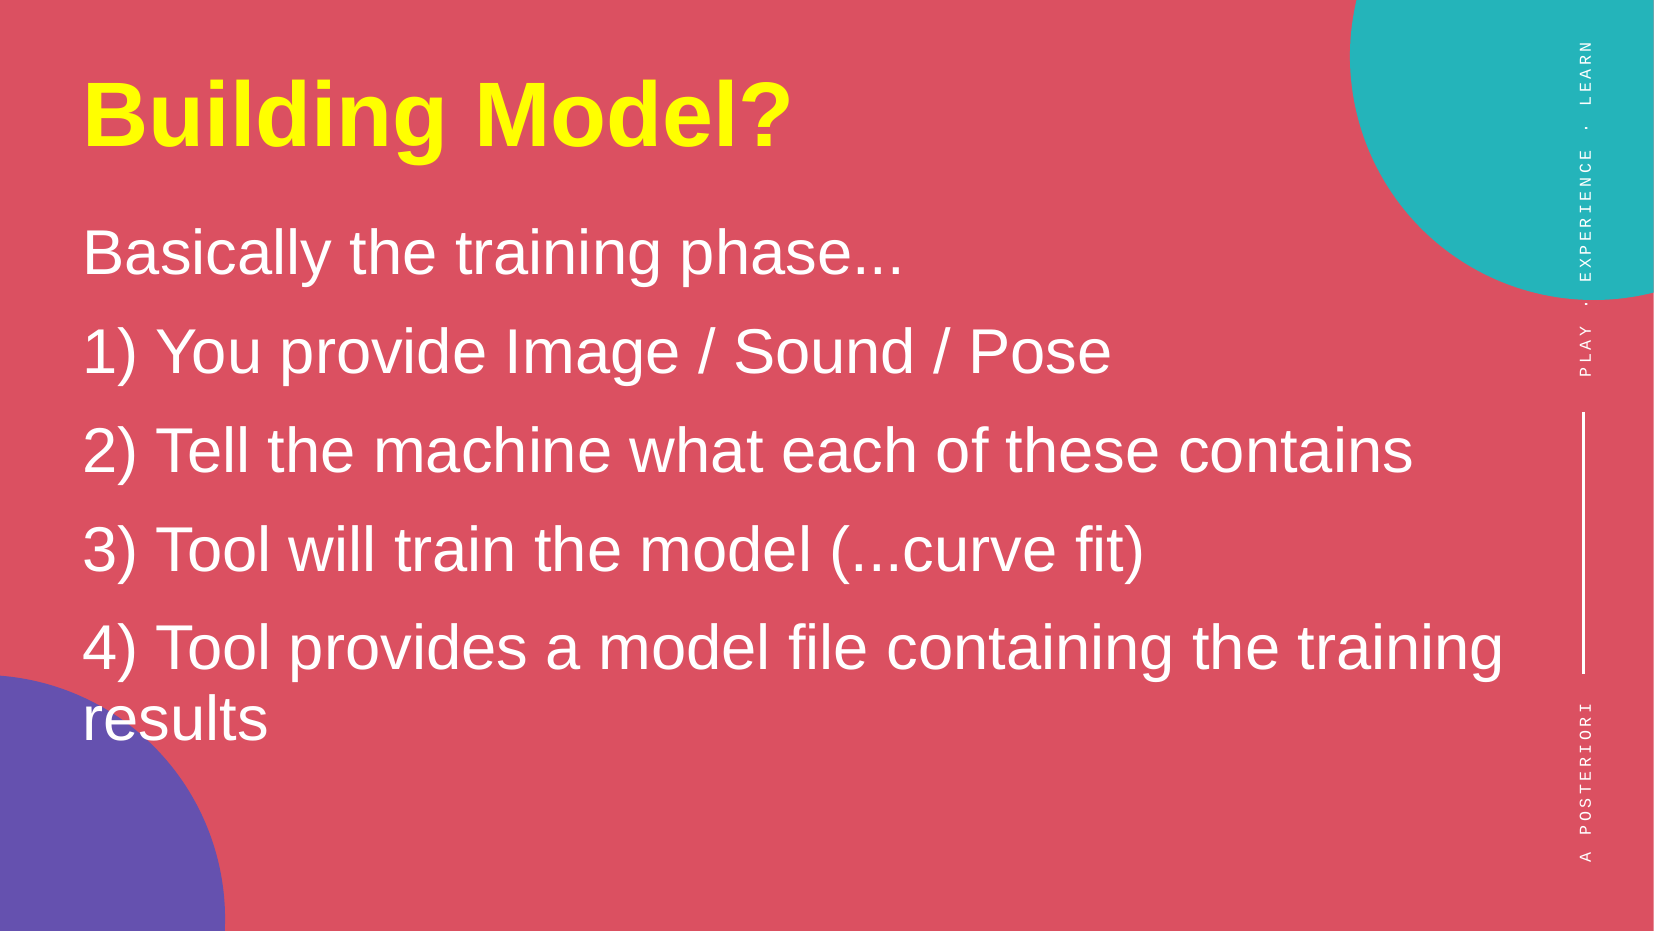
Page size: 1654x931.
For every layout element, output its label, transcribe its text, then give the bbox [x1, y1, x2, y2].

list Basically the training phase... 1) You provide Image / Sound / Pose 2) Tell the machine what each of these contains 3) Tool will train the model (...curve fit) 4) Tool provides a model file containing the training results [82, 217, 1571, 758]
title Building Model? [82, 37, 1351, 193]
